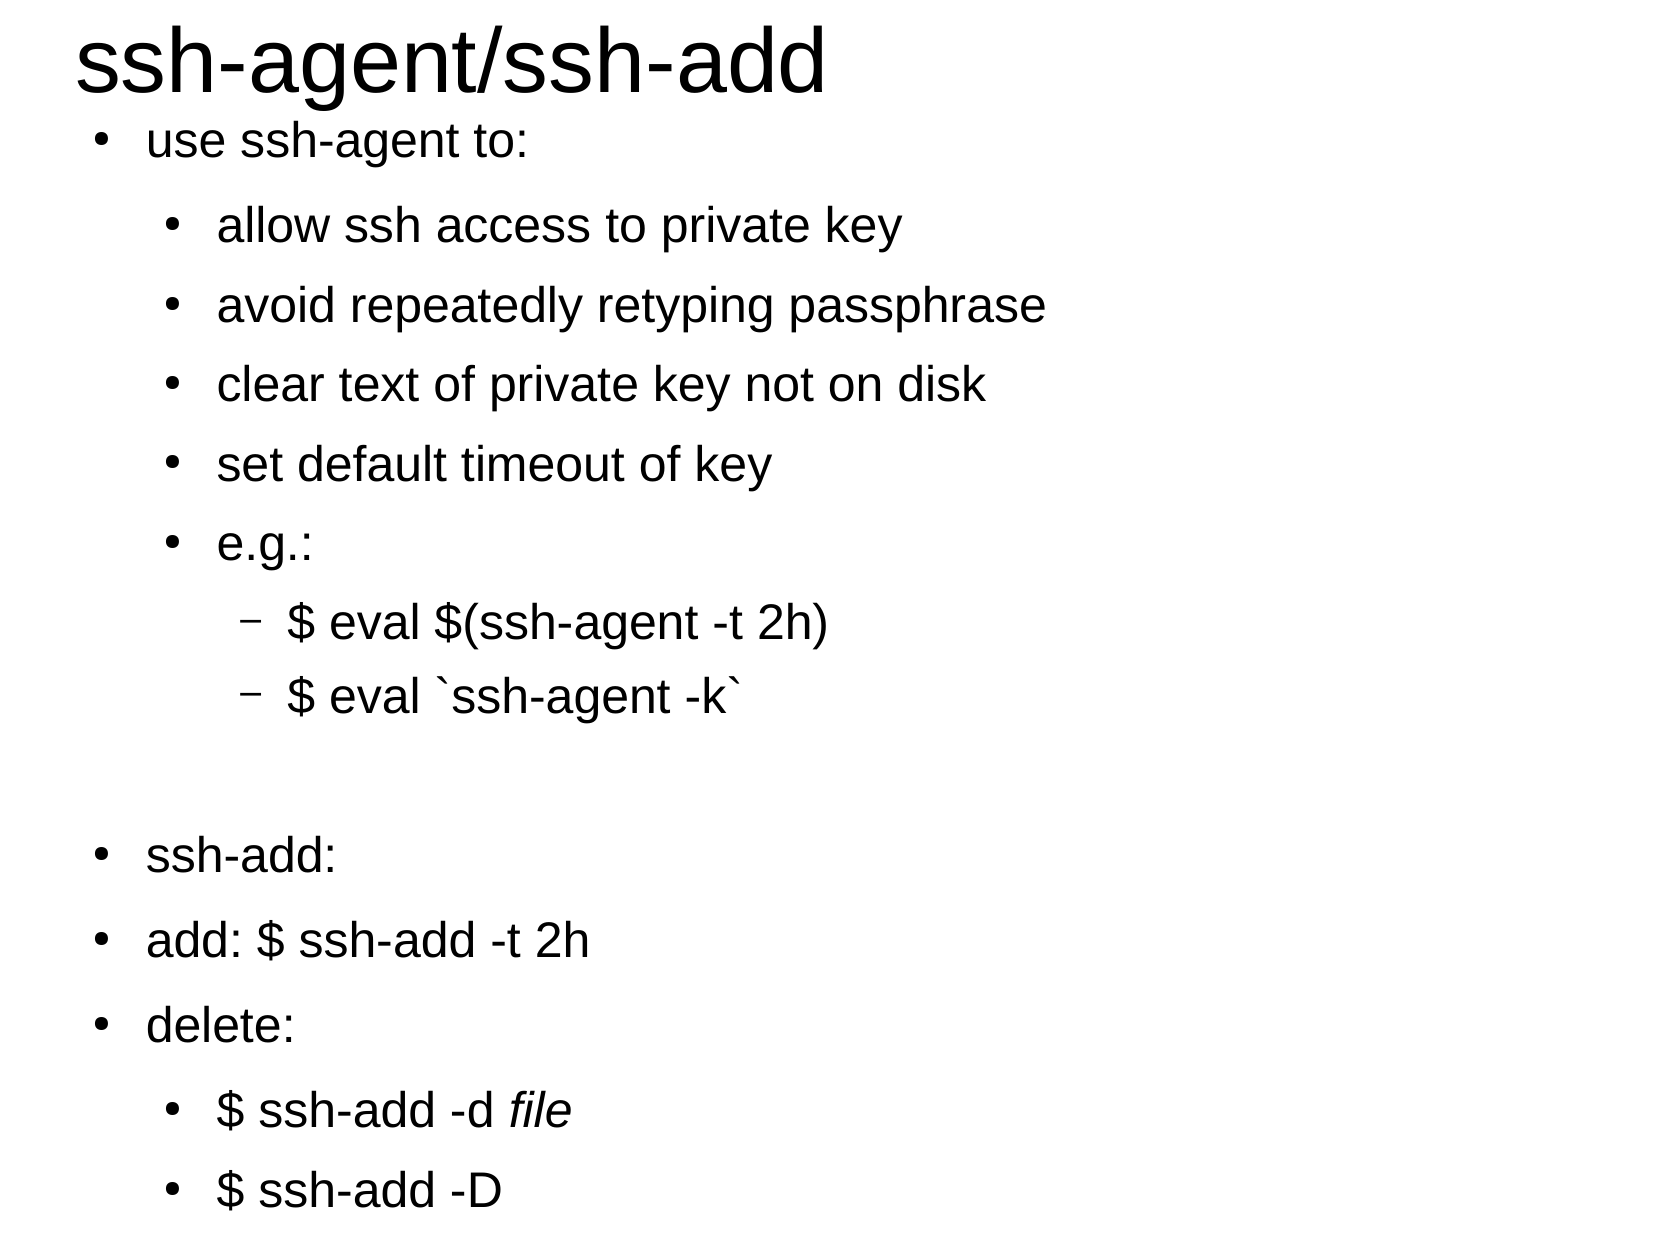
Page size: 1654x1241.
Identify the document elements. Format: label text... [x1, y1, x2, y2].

title ssh-agent/ssh-add [75, 9, 1564, 112]
list use ssh-agent to: allow ssh access to private key avoid repeatedly retyping passphrase clear text of private key not on disk set default timeout of key e.g.: $ eval $(ssh-agent -t 2h) $ eval `ssh-agent -k` ssh-add: add: $ ssh-add -t 2h delete: $ ssh-add -d file $ ssh-add -D [75, 112, 1564, 1218]
